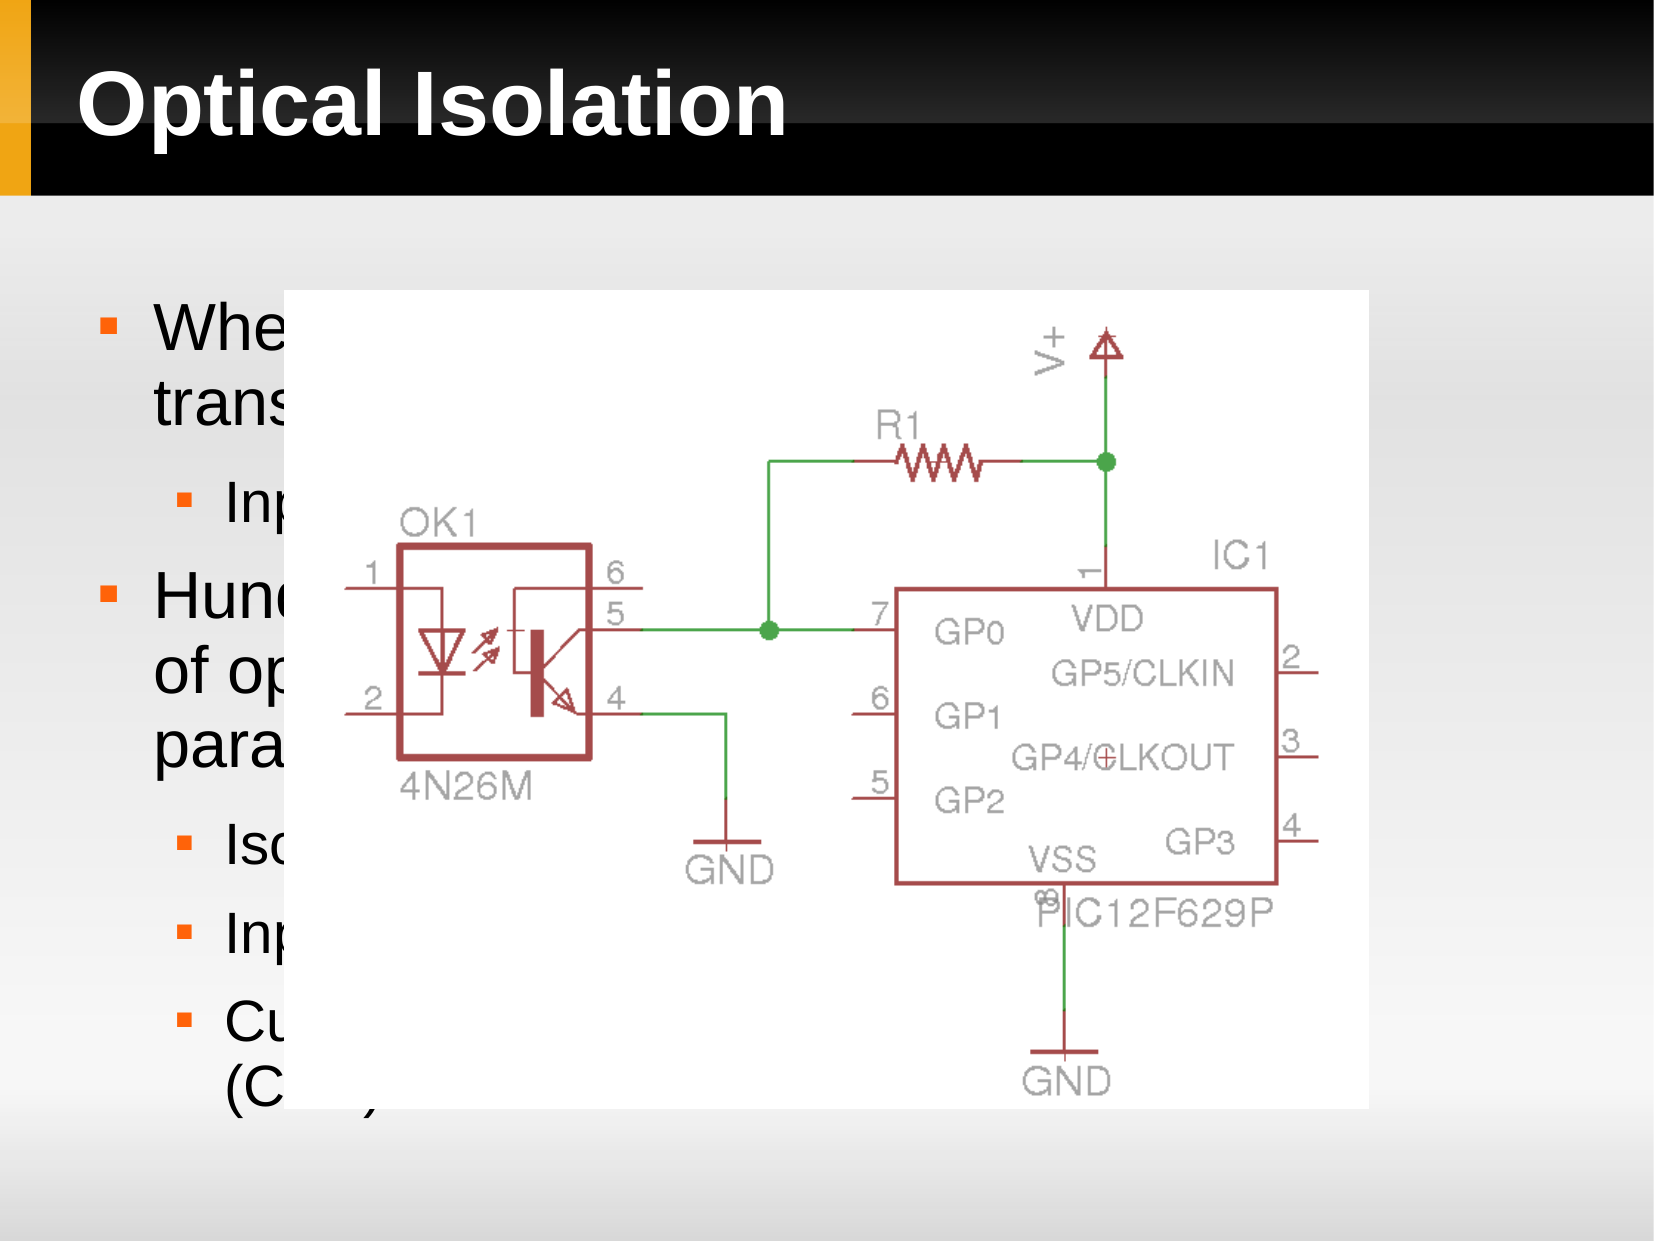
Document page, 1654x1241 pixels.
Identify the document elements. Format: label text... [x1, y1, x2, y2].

title Optical Isolation [76, 0, 1565, 208]
list When LED is on, transistor conducts Input = Logic '0' Hundreds of varieties of optos. Important parameters: Isolation Voltage Input type (AC or DC) Current Transfer Ratio (CTR) [82, 290, 809, 1120]
picture [0, 0, 1654, 1241]
